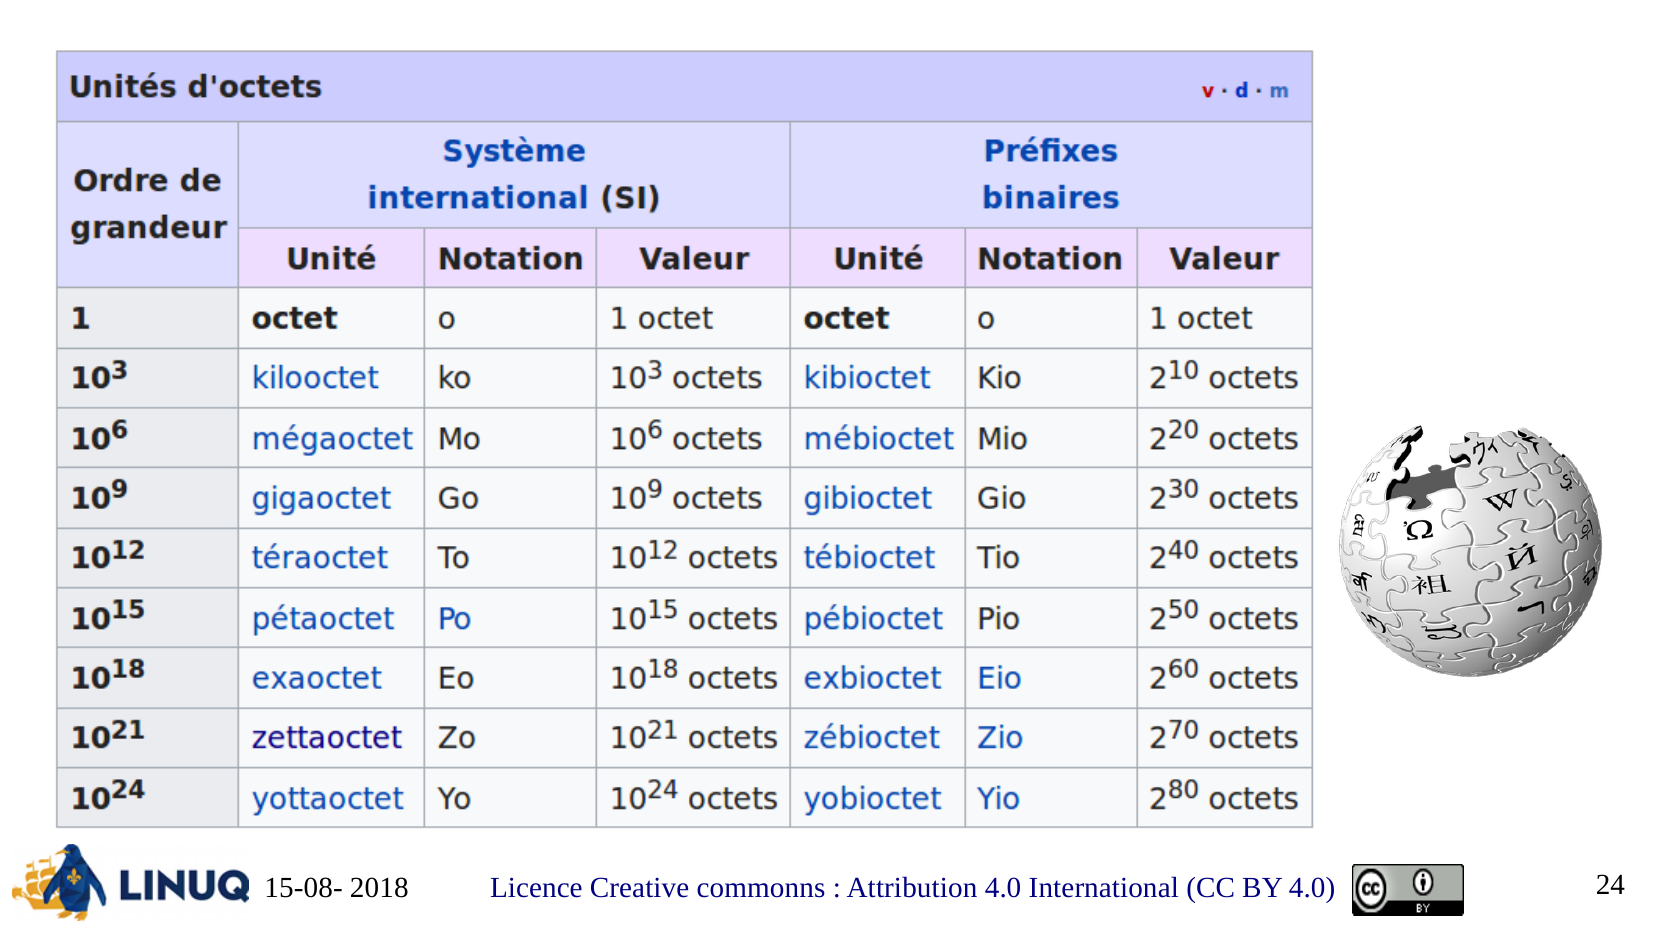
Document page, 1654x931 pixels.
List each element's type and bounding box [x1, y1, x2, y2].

picture [11, 844, 249, 921]
picture [47, 35, 1628, 836]
picture [1352, 864, 1464, 916]
